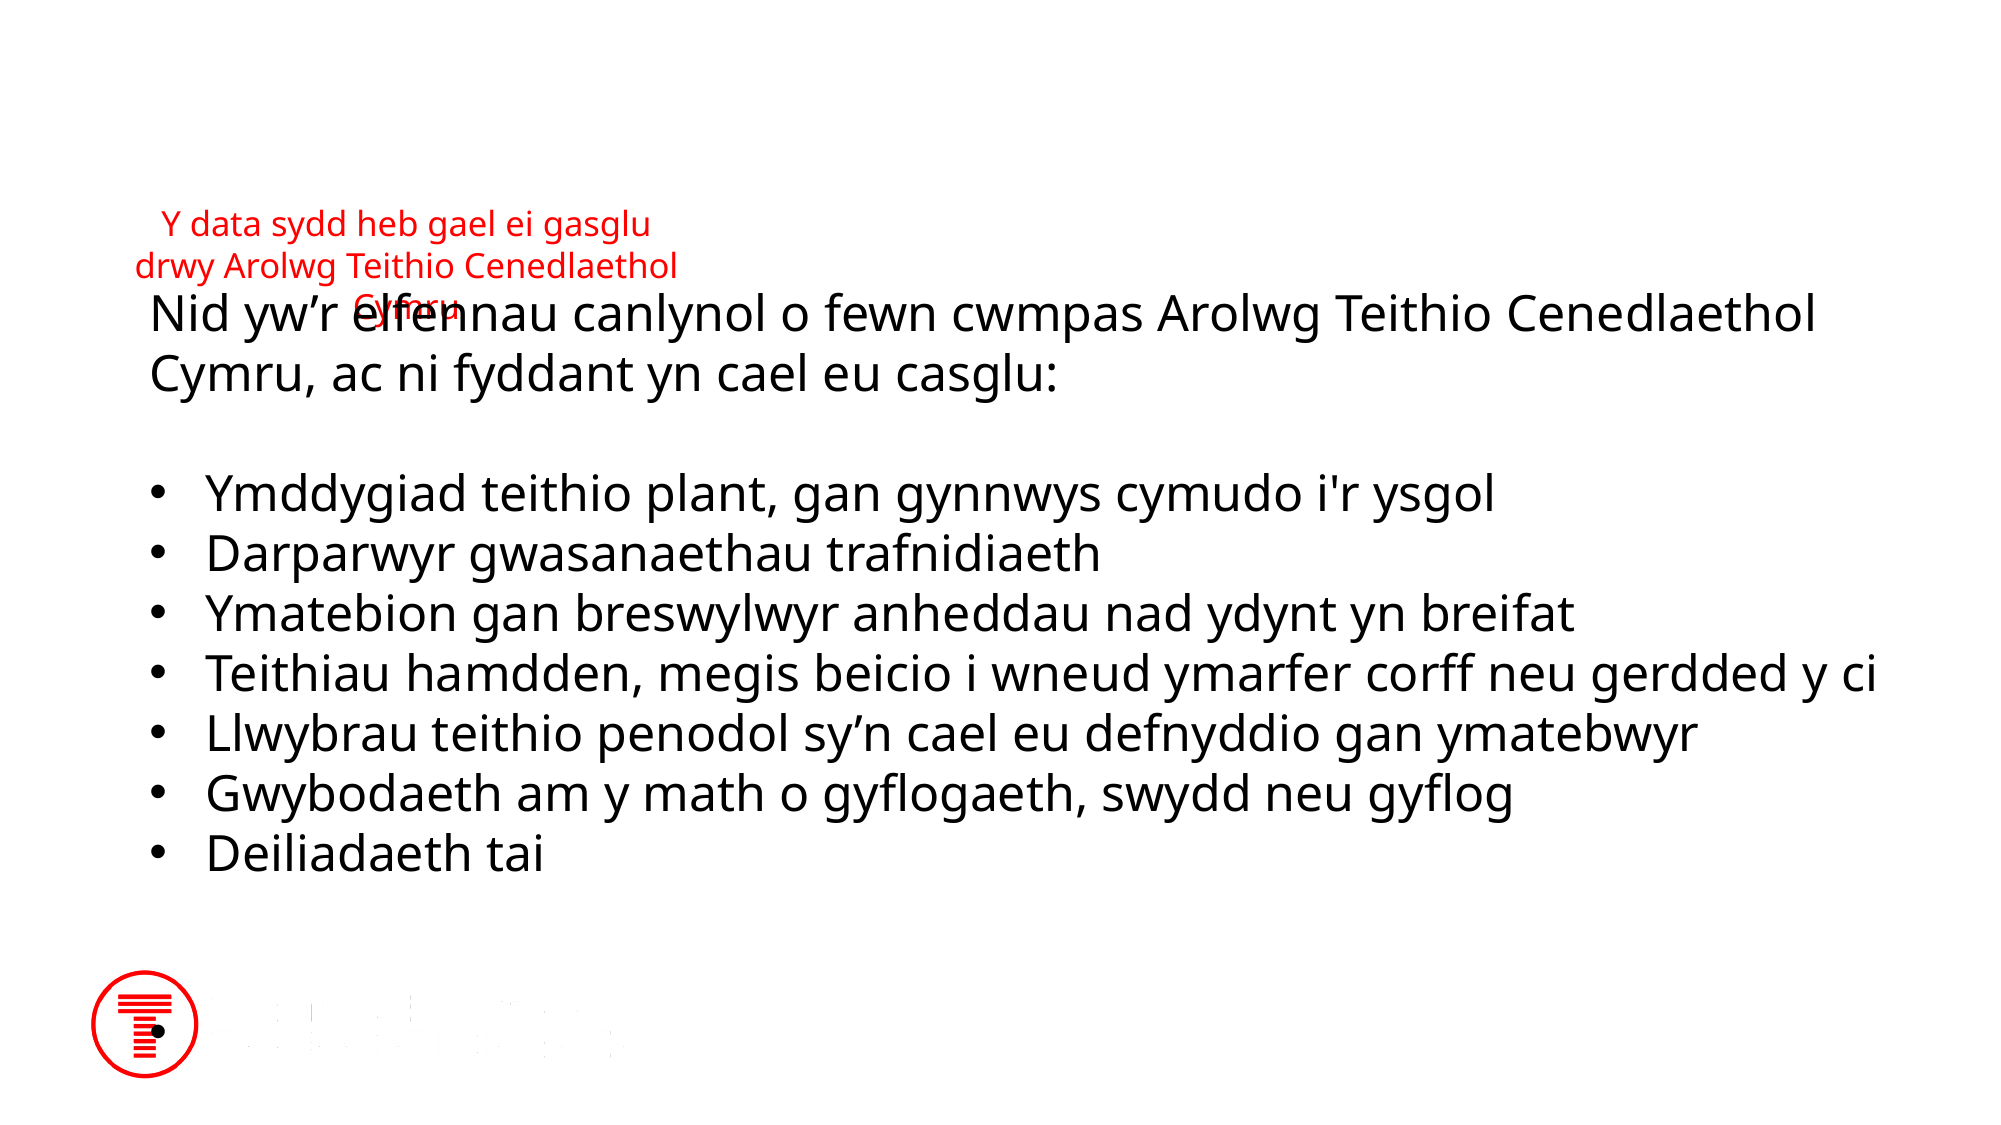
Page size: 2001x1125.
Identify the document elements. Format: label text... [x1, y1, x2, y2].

text_box Nid yw’r elfennau canlynol o fewn cwmpas Arolwg Teithio Cenedlaethol Cymru, ac ni fyddant yn cael eu casglu: Ymddygiad teithio plant, gan gynnwys cymudo i'r ysgol Darparwyr gwasanaethau trafnidiaeth Ymatebion gan breswylwyr anheddau nad ydynt yn breifat Teithiau hamdden, megis beicio i wneud ymarfer corff neu gerdded y ci Llwybrau teithio penodol sy’n cael eu defnyddio gan ymatebwyr Gwybodaeth am y math o gyflogaeth, swydd neu gyflog Deiliadaeth tai [134, 274, 1919, 1125]
list Y data sydd heb gael ei gasglu drwy Arolwg Teithio Cenedlaethol Cymru [114, 37, 1803, 225]
